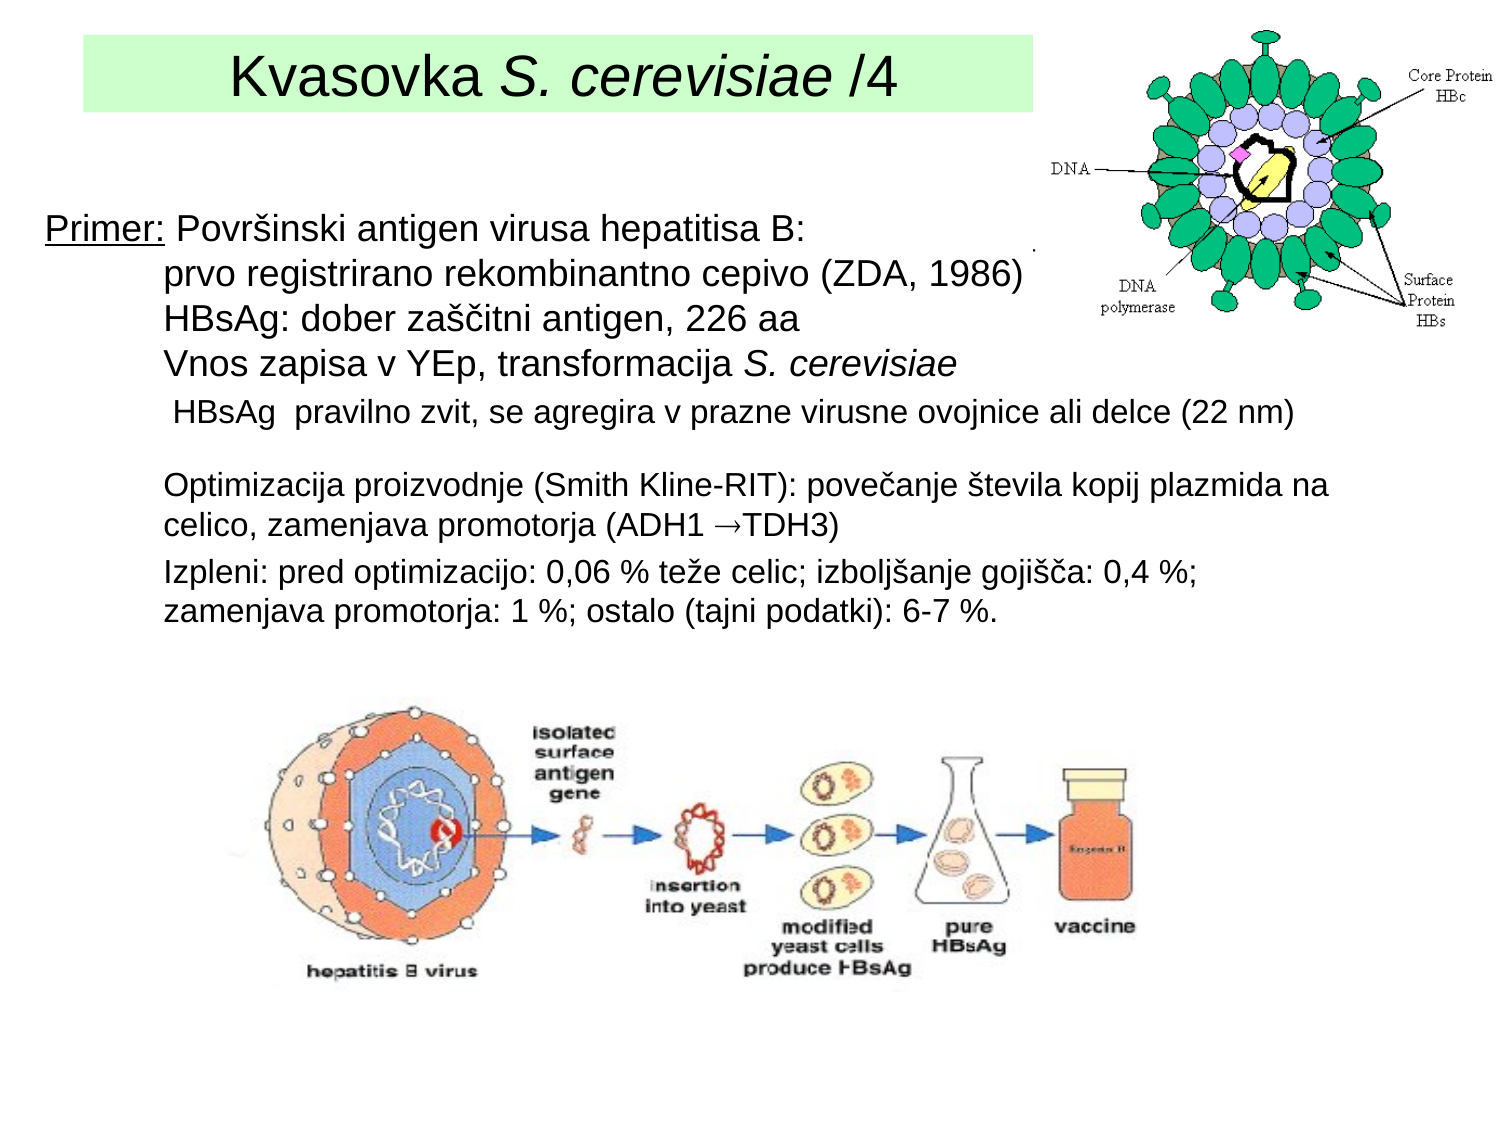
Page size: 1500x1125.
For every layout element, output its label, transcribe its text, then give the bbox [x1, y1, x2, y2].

list Primer: Površinski antigen virusa hepatitisa B: prvo registrirano rekombinantno cepivo (ZDA, 1986) HBsAg: dober zaščitni antigen, 226 aa Vnos zapisa v YEp, transformacija S. cerevisiae HBsAg pravilno zvit, se agregira v prazne virusne ovojnice ali delce (22 nm) Optimizacija proizvodnje (Smith Kline-RIT): povečanje števila kopij plazmida na celico, zamenjava promotorja (ADH1 TDH3) Izpleni: pred optimizacijo: 0,06 % teže celic; izboljšanje gojišča: 0,4 %; zamenjava promotorja: 1 %; ostalo (tajni podatki): 6-7 %. [29, 196, 1413, 1091]
picture [218, 696, 1164, 992]
picture [1033, 30, 1500, 334]
title Kvasovka S. cerevisiae /4 [83, 34, 1033, 113]
